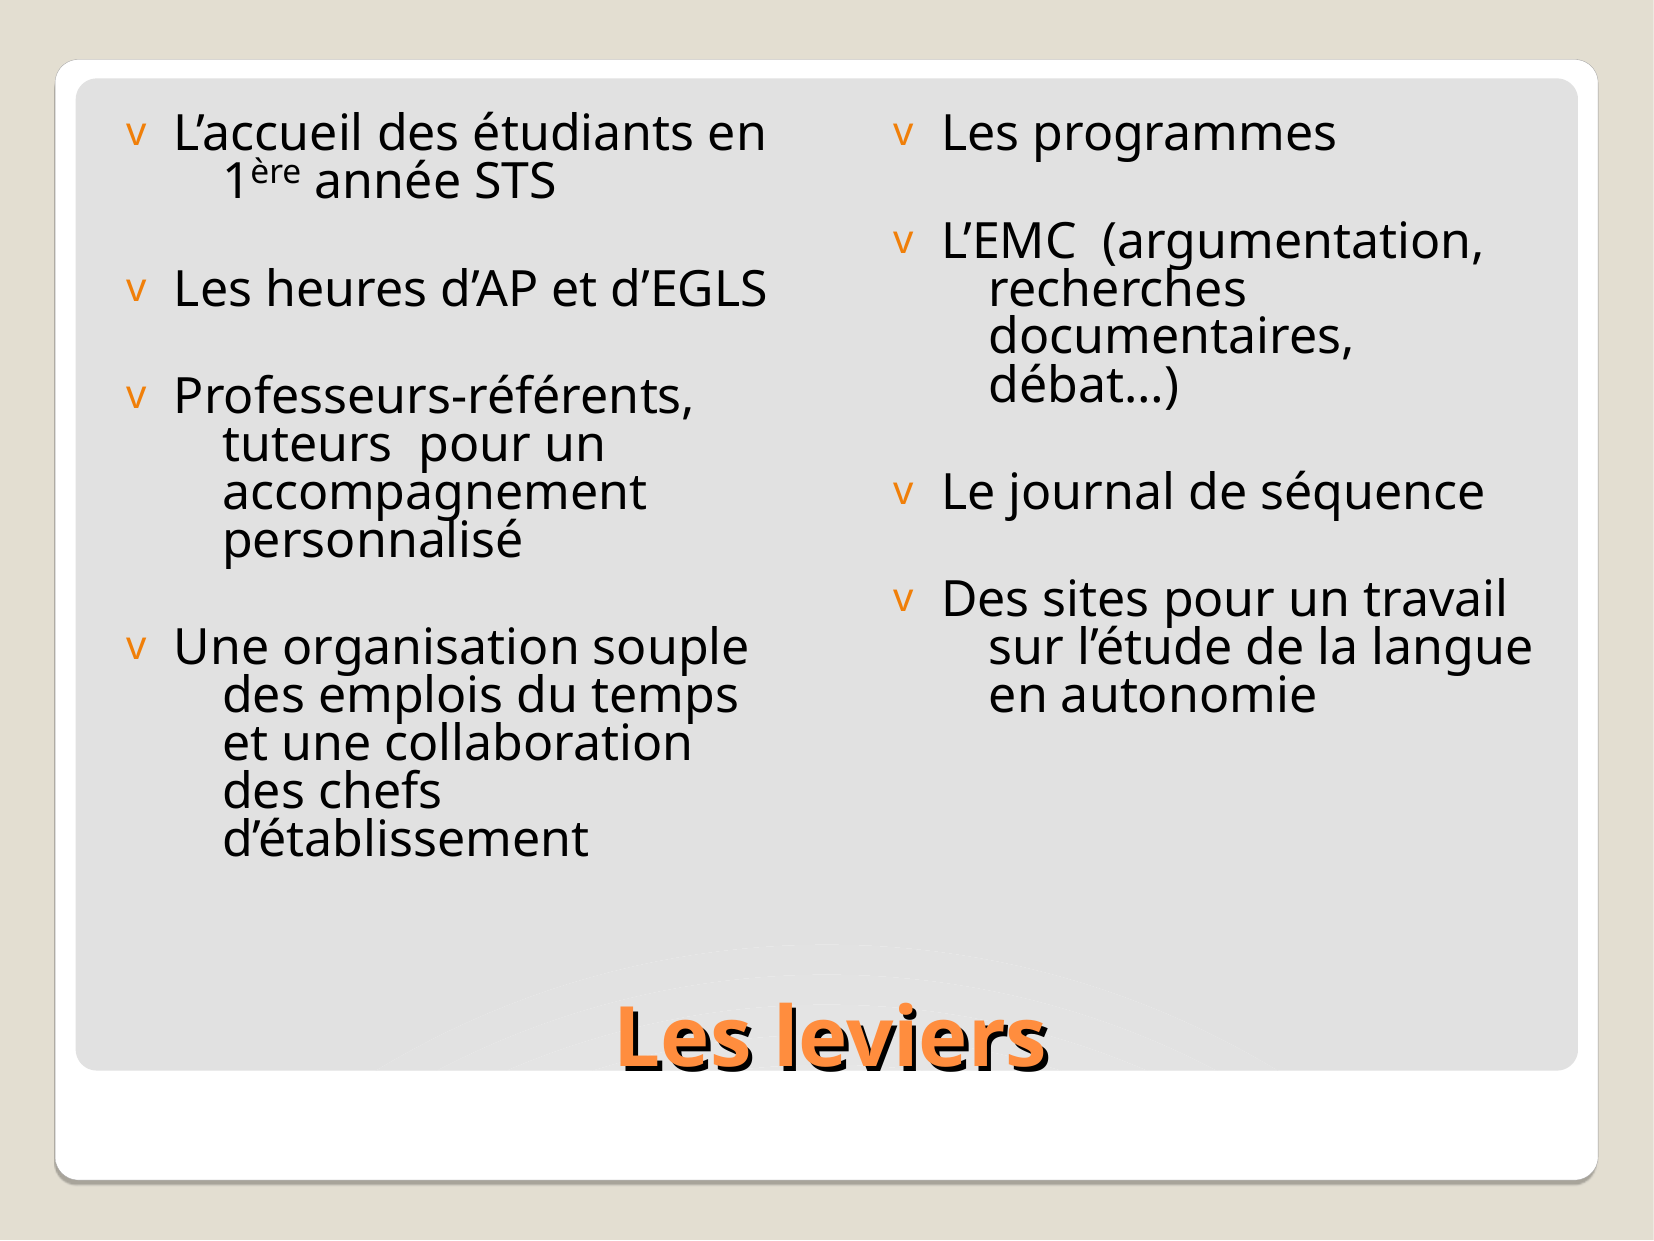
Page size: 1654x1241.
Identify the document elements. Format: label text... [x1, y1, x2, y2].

title Les leviers [90, 901, 1571, 1092]
list Les programmes L’EMC (argumentation, recherches documentaires, débat…) Le journal de séquence Des sites pour un travail sur l’étude de la langue en autonomie [859, 95, 1572, 890]
list L’accueil des étudiants en 1ère année STS Les heures d’AP et d’EGLS Professeurs-référents, tuteurs pour un accompagnement personnalisé Une organisation souple des emplois du temps et une collaboration des chefs d’établissement [93, 95, 805, 951]
